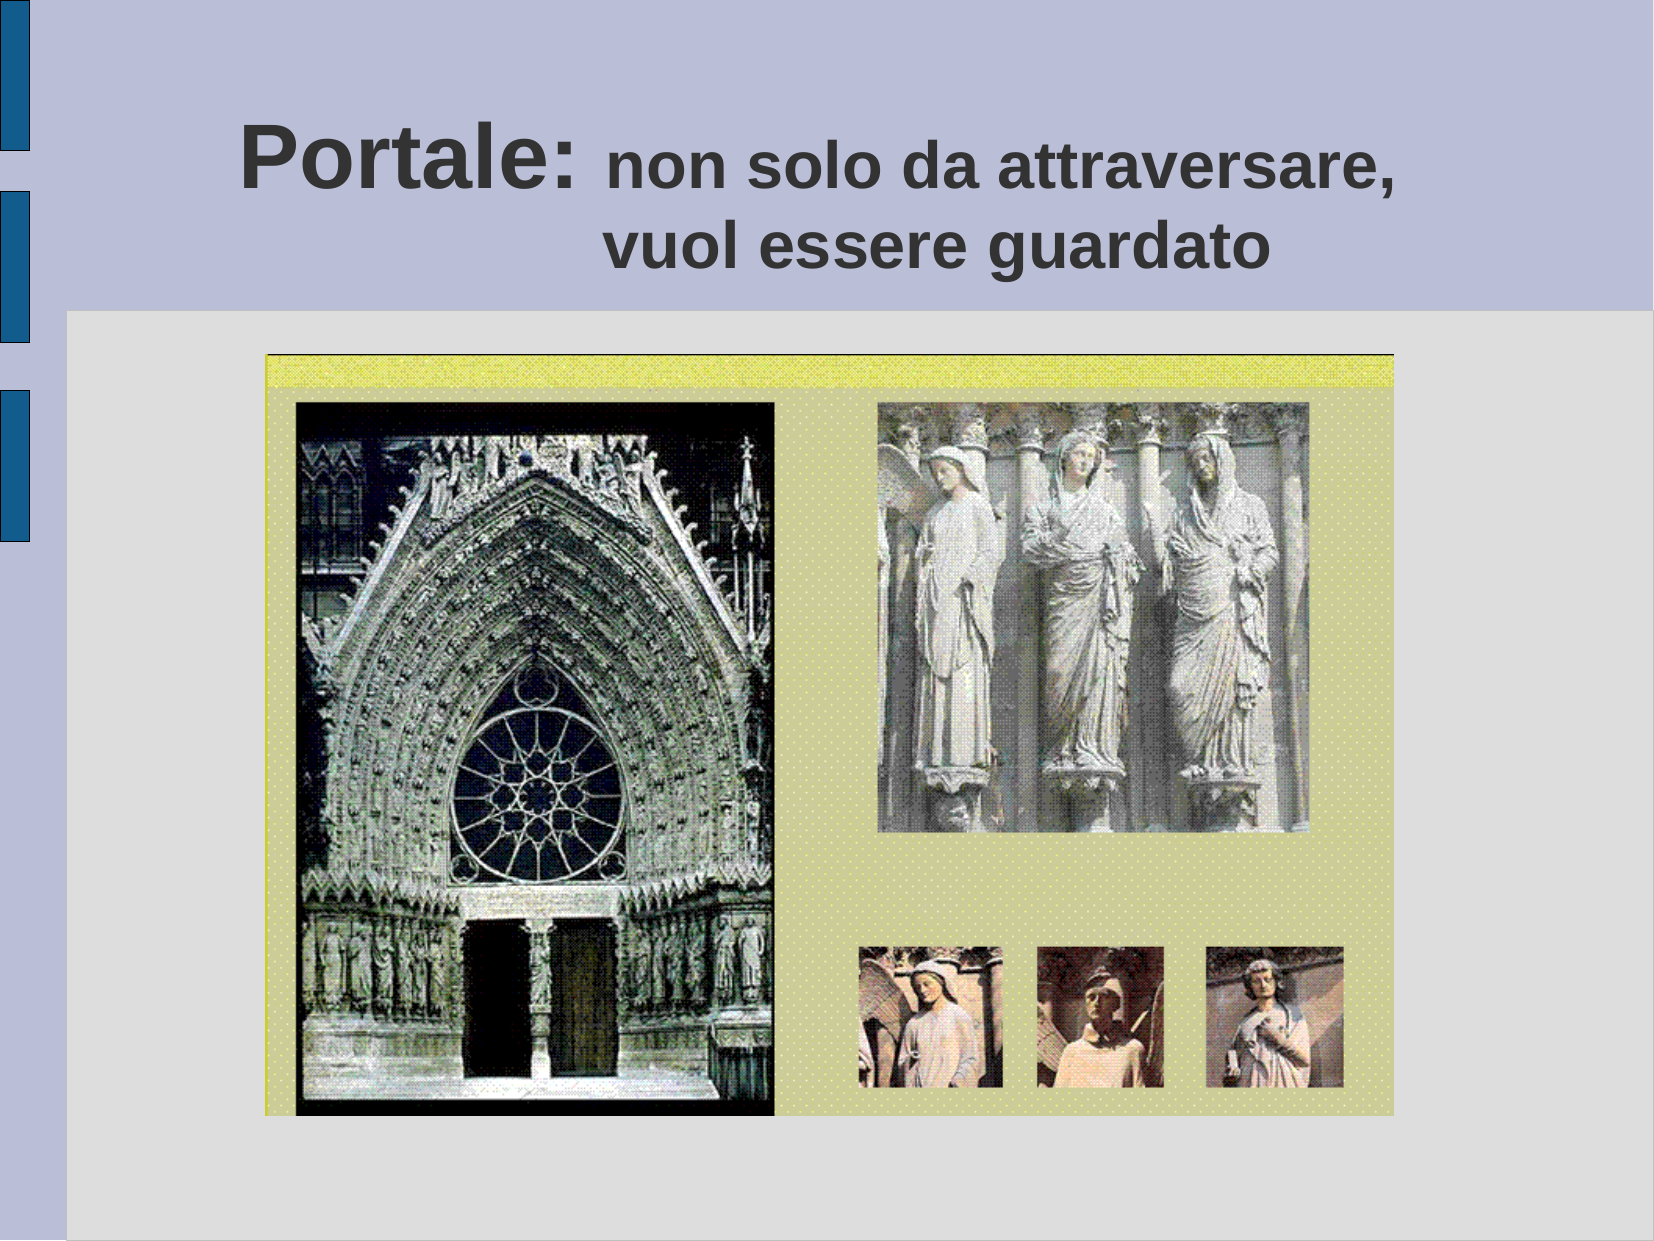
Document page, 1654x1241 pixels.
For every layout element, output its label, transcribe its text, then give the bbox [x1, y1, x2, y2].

title Portale: non solo da attraversare, vuol essere guardato [121, 91, 1534, 299]
picture [265, 354, 1394, 1116]
